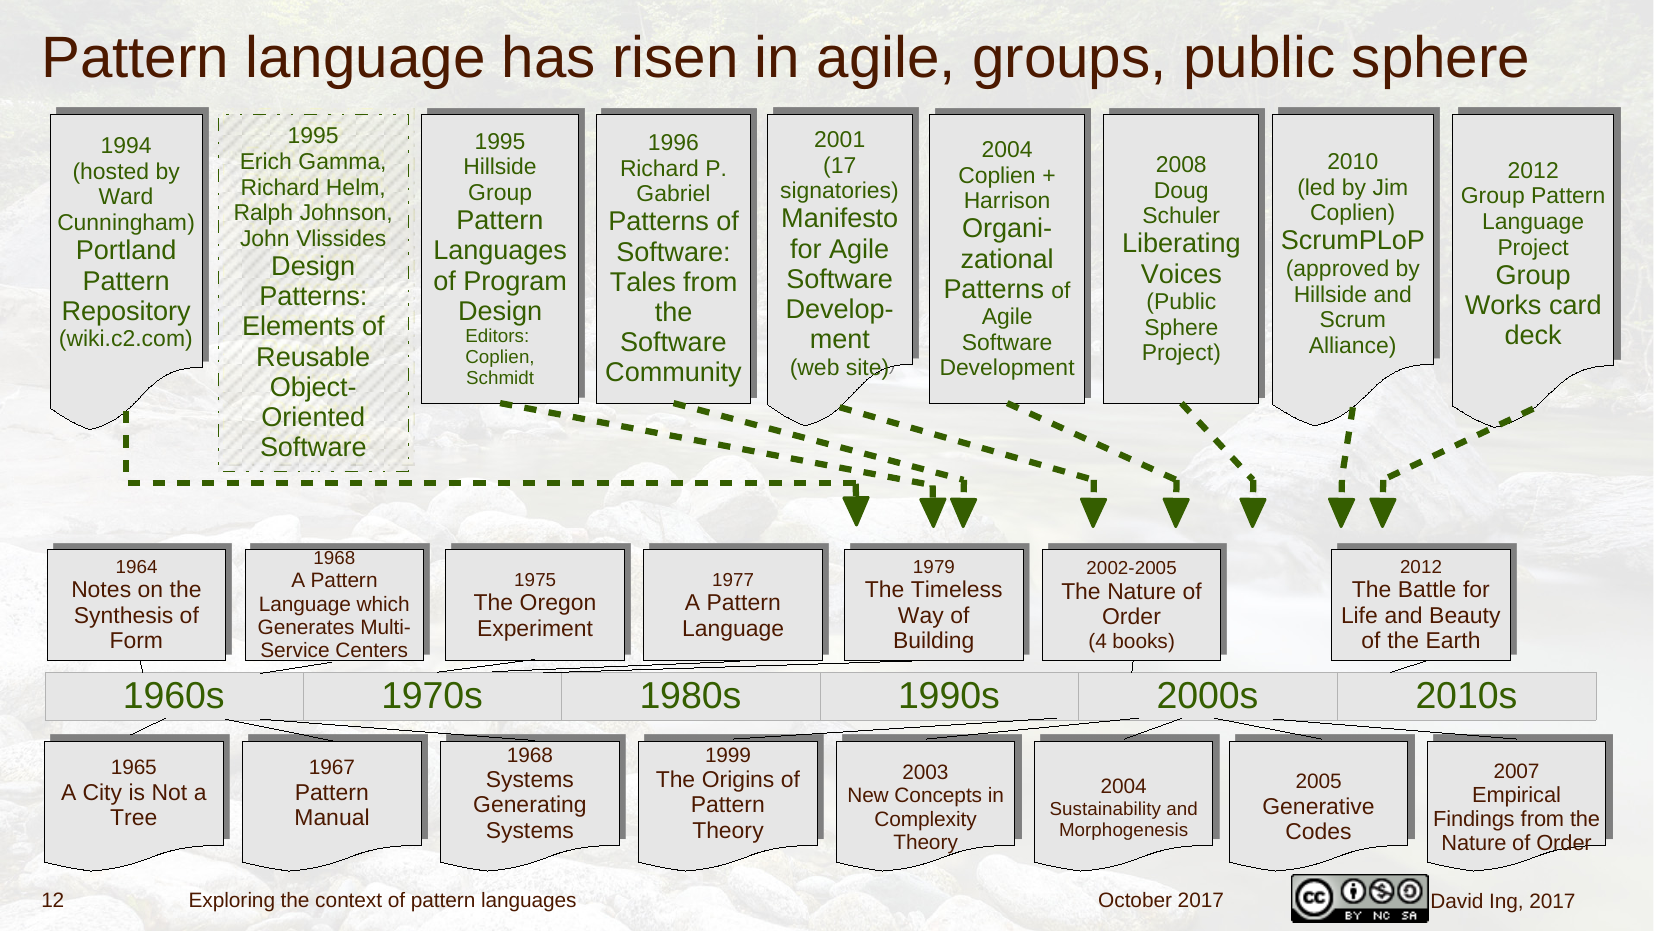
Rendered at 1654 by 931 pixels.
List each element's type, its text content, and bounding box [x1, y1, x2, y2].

text_box 1965 A City is Not a Tree [44, 741, 224, 872]
text_box 1999 The Origins of Pattern Theory [638, 741, 818, 872]
text_box 2001 (17 signatories) Manifesto for Agile Software Develop-ment (web site) [767, 114, 913, 426]
text_box 1995 Erich Gamma, Richard Helm, Ralph Johnson, John Vlissides Design Patterns: Elements of Reusable Object-Oriented Software [218, 114, 409, 472]
table_header 1960s [46, 673, 303, 720]
picture [0, 0, 1654, 931]
table_header 1990s [821, 673, 1078, 720]
text_box 2007 Empirical Findings from the Nature of Order [1427, 741, 1606, 872]
text_box 1968 A Pattern Language which Generates Multi-Service Centers [245, 549, 424, 661]
table_header 1970s [304, 673, 561, 720]
text_box 2010 (led by Jim Coplien) ScrumPLoP (approved by Hillside and Scrum Alliance) [1272, 114, 1434, 426]
text_box 2012 Group Pattern Language Project Group Works card deck [1452, 114, 1614, 428]
text_box 1979 The Timeless Way of Building [844, 549, 1024, 661]
text_box 2005 Generative Codes [1229, 741, 1408, 872]
text_box 1994 (hosted by Ward Cunningham) Portland Pattern Repository (wiki.c2.com) [50, 114, 203, 430]
table_header 2000s [1079, 673, 1337, 720]
text_box 2012 The Battle for Life and Beauty of the Earth [1331, 549, 1511, 661]
text_box 1996 Richard P. Gabriel Patterns of Software: Tales from the Software Community [596, 114, 751, 404]
text_box 1964 Notes on the Synthesis of Form [47, 549, 226, 661]
text_box 2002-2005 The Nature of Order (4 books) [1042, 549, 1221, 661]
table_header 1980s [562, 673, 820, 720]
text_box 1968 Systems Generating Systems [440, 741, 620, 872]
text_box 2004 Coplien + Harrison Organi-zational Patterns of Agile Software Development [929, 114, 1085, 404]
text_box 1975 The Oregon Experiment [445, 549, 625, 661]
text_box 1995 Hillside Group Pattern Languages of Program Design Editors: Coplien, Schmidt [421, 114, 579, 404]
text_box 2008 Doug Schuler Liberating Voices (Public Sphere Project) [1103, 114, 1259, 404]
text_box 2004 Sustainability and Morphogenesis [1034, 741, 1213, 872]
table_header 2010s [1338, 673, 1596, 720]
text_box 1977 A Pattern Language [643, 549, 823, 661]
text_box 2003 New Concepts in Complexity Theory [836, 741, 1015, 872]
text_box 1967 Pattern Manual [242, 741, 422, 872]
title Pattern language has risen in agile, groups, public sphere [41, 30, 1613, 181]
